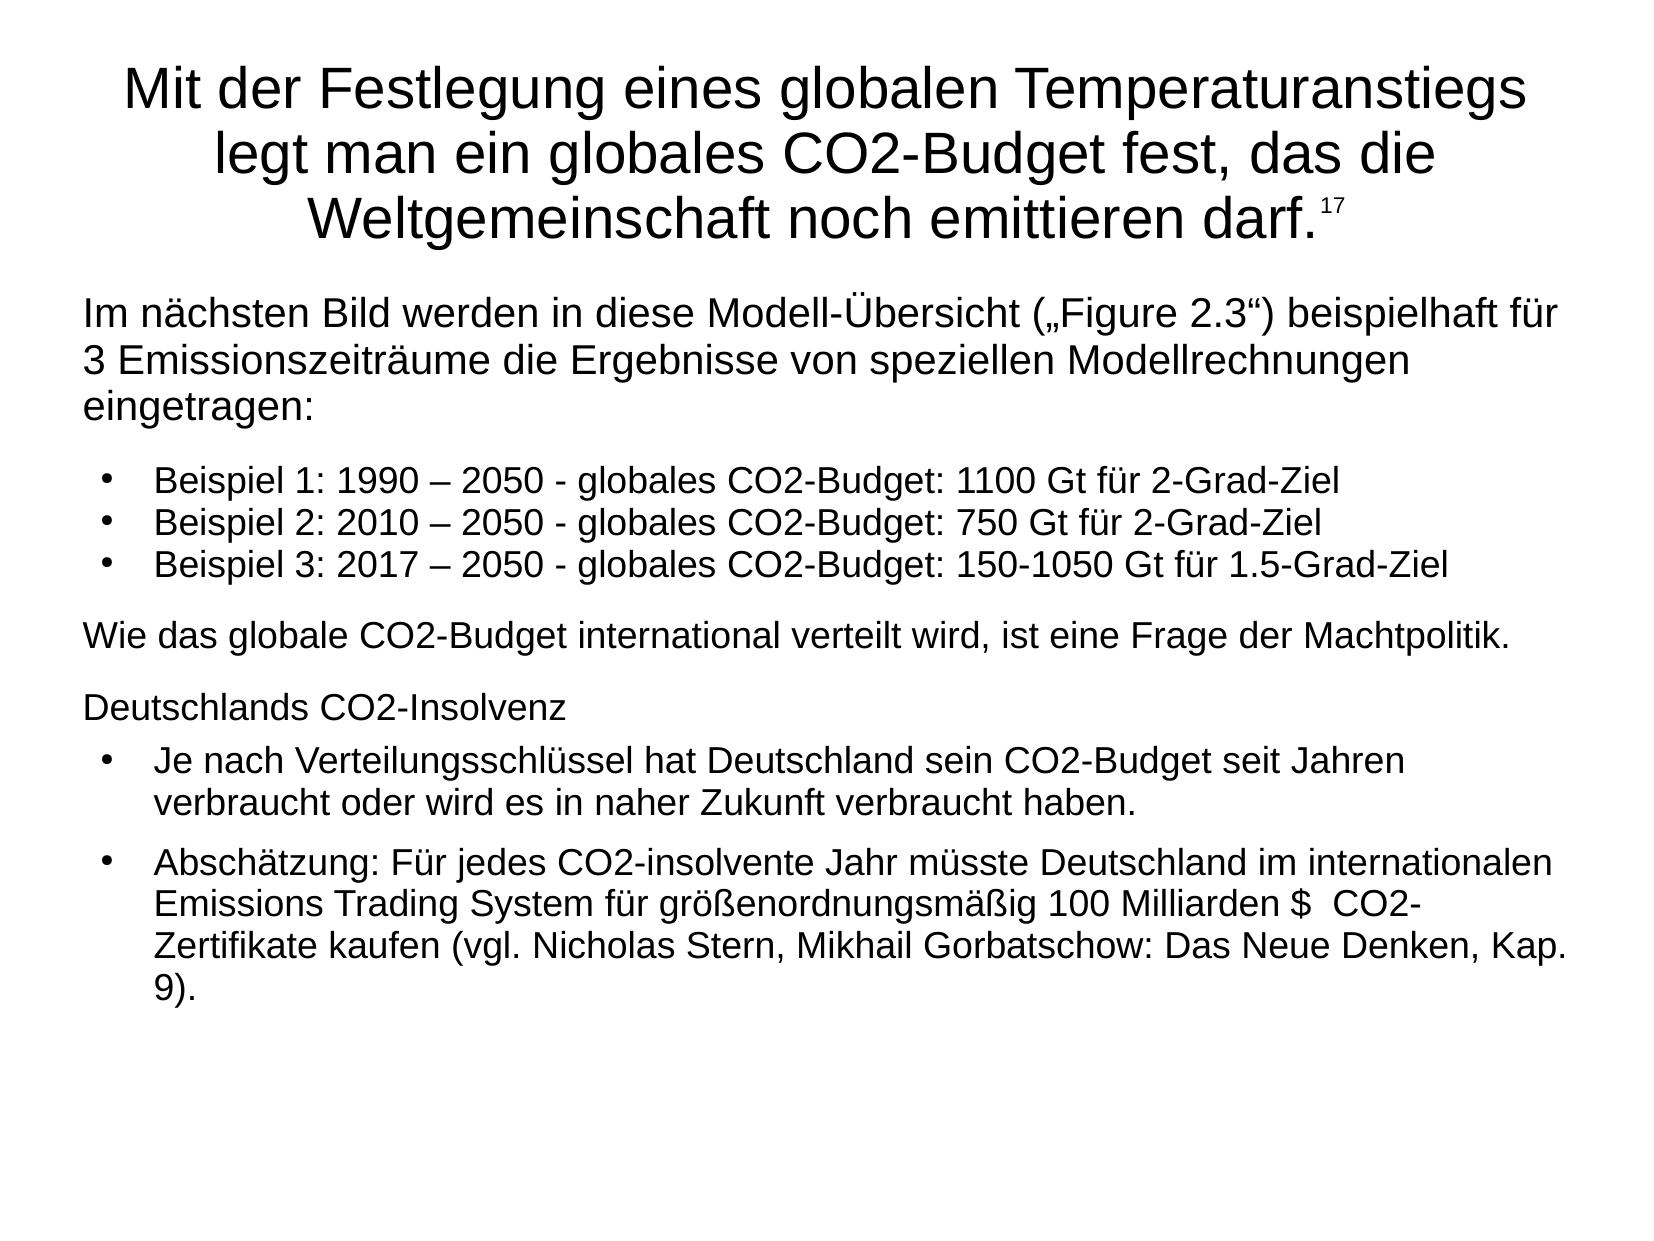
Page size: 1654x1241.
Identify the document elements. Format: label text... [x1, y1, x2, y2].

title Mit der Festlegung eines globalen Temperaturanstiegs legt man ein globales CO2-Budget fest, das die Weltgemeinschaft noch emittieren darf.17 [82, 49, 1571, 257]
list Im nächsten Bild werden in diese Modell-Übersicht („Figure 2.3“) beispielhaft für 3 Emissionszeiträume die Ergebnisse von speziellen Modellrechnungen eingetragen: Beispiel 1: 1990 – 2050 - globales CO2-Budget: 1100 Gt für 2-Grad-Ziel Beispiel 2: 2010 – 2050 - globales CO2-Budget: 750 Gt für 2-Grad-Ziel Beispiel 3: 2017 – 2050 - globales CO2-Budget: 150-1050 Gt für 1.5-Grad-Ziel Wie das globale CO2-Budget international verteilt wird, ist eine Frage der Machtpolitik. Deutschlands CO2-Insolvenz Je nach Verteilungsschlüssel hat Deutschland sein CO2-Budget seit Jahren verbraucht oder wird es in naher Zukunft verbraucht haben. Abschätzung: Für jedes CO2-insolvente Jahr müsste Deutschland im internationalen Emissions Trading System für größenordnungsmäßig 100 Milliarden $ CO2-Zertifikate kaufen (vgl. Nicholas Stern, Mikhail Gorbatschow: Das Neue Denken, Kap. 9). [82, 290, 1571, 1109]
